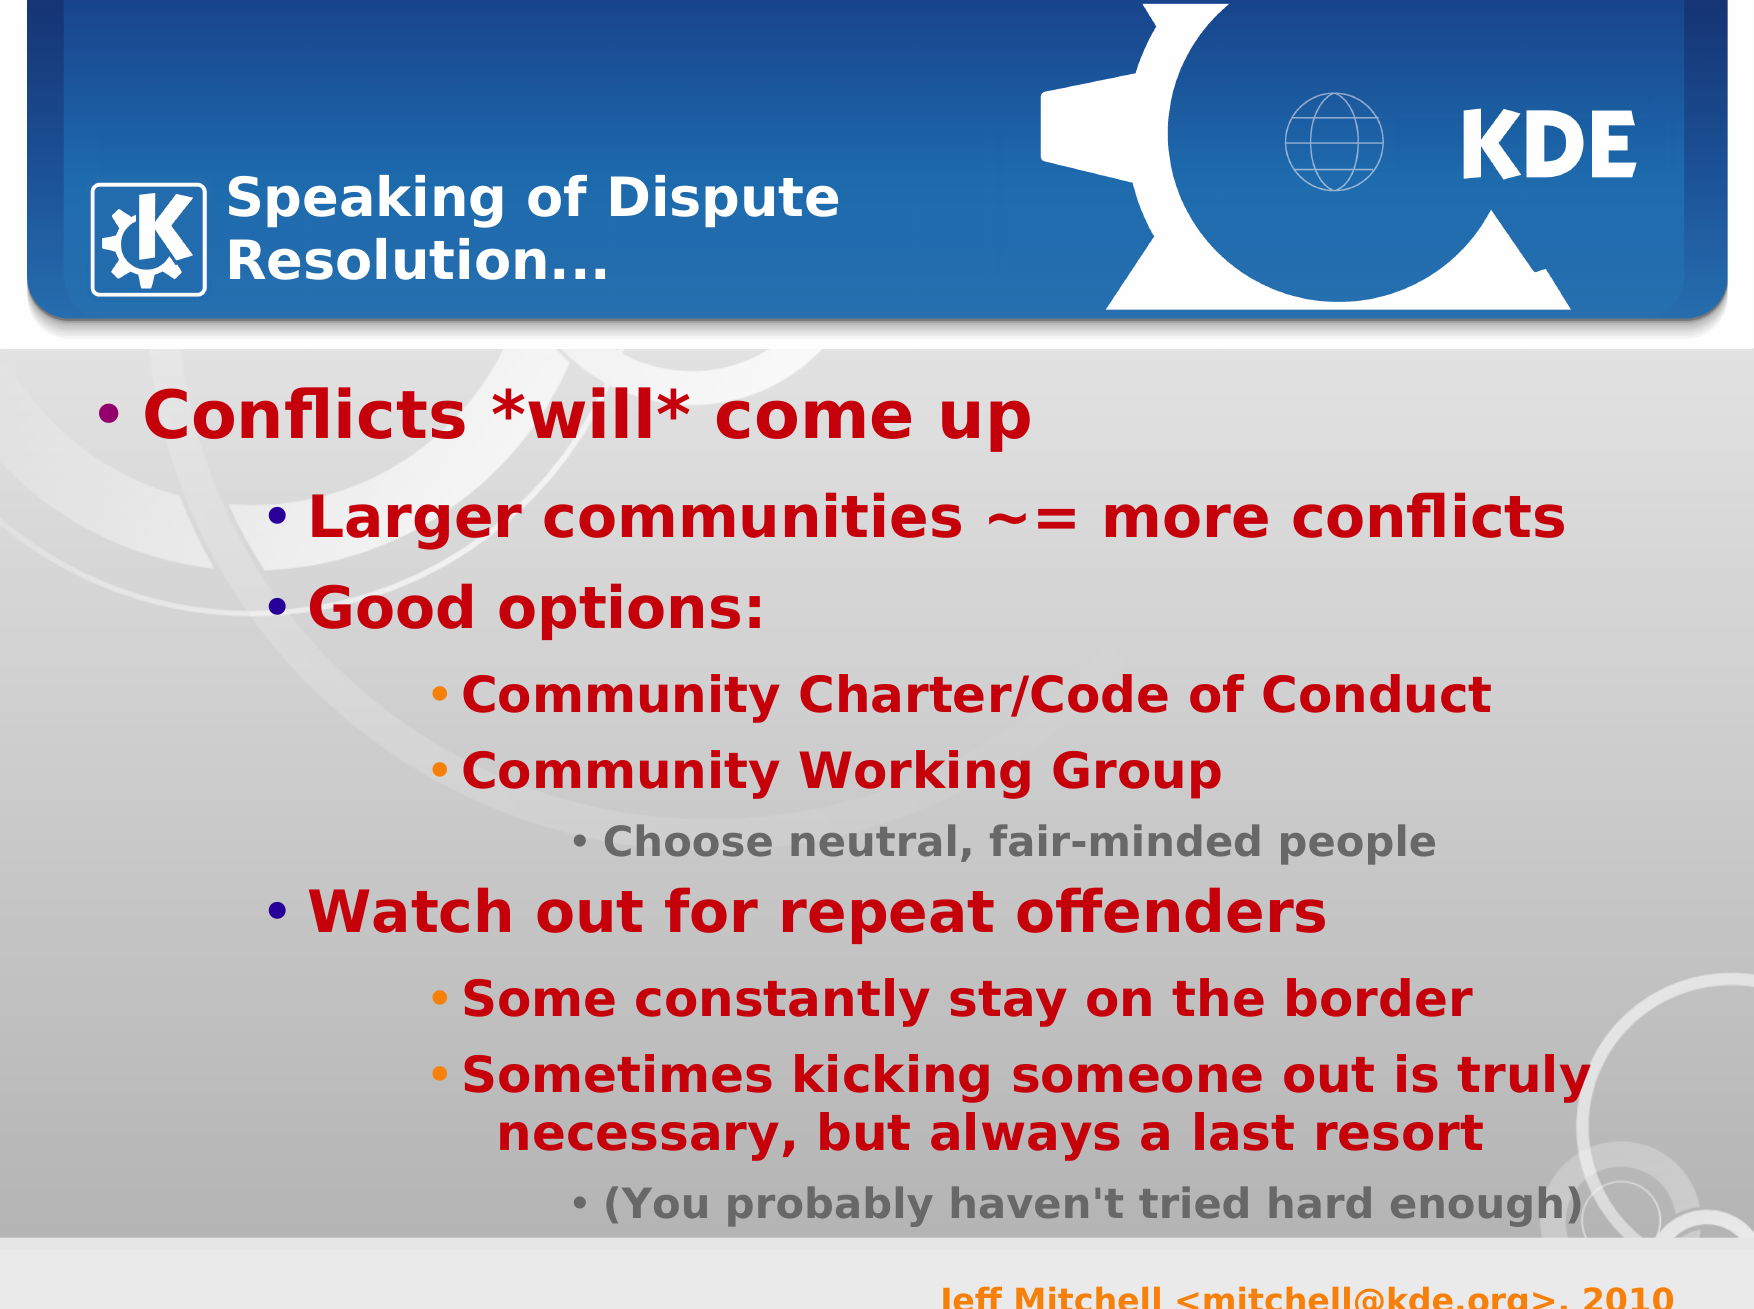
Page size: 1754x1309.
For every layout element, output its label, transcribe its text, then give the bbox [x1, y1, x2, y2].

title Speaking of Dispute Resolution... [225, 166, 1126, 293]
list Conflicts *will* come up Larger communities ~= more conflicts Good options: Community Charter/Code of Conduct Community Working Group Choose neutral, fair-minded people Watch out for repeat offenders Some constantly stay on the border Sometimes kicking someone out is truly necessary, but always a last resort (You probably haven't tried hard enough) [71, 376, 1651, 1229]
picture [0, 0, 1754, 1237]
